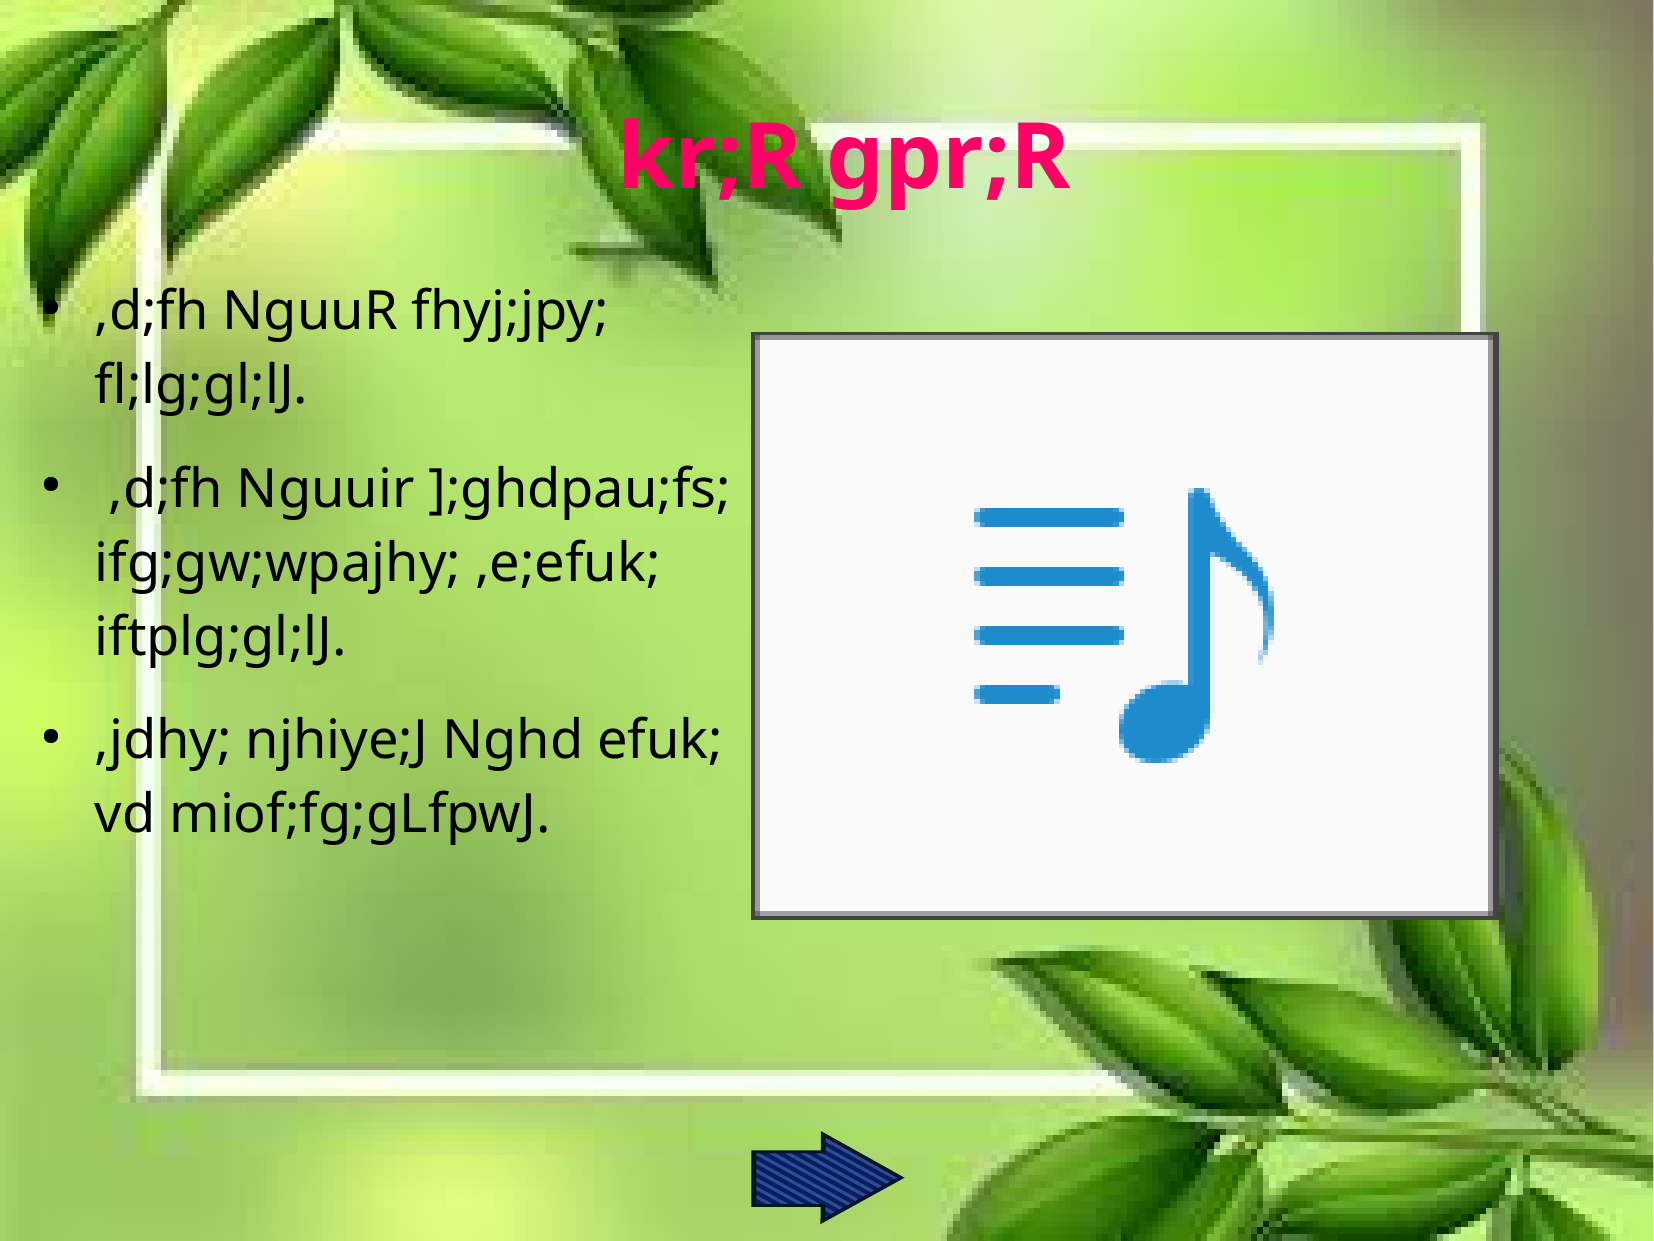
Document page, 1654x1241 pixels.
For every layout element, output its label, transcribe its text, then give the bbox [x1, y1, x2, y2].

title kr;R gpr;R [82, 49, 1571, 257]
text_box [749, 330, 1500, 922]
picture [0, 0, 1654, 1241]
list ,d;fh NguuR fhyj;jpy; fl;lg;gl;lJ. ,d;fh Nguuir ];ghdpau;fs; ifg;gw;wpajhy; ,e;efuk; iftplg;gl;lJ. ,jdhy; njhiye;J Nghd efuk; vd miof;fg;gLfpwJ. [23, 271, 750, 1091]
